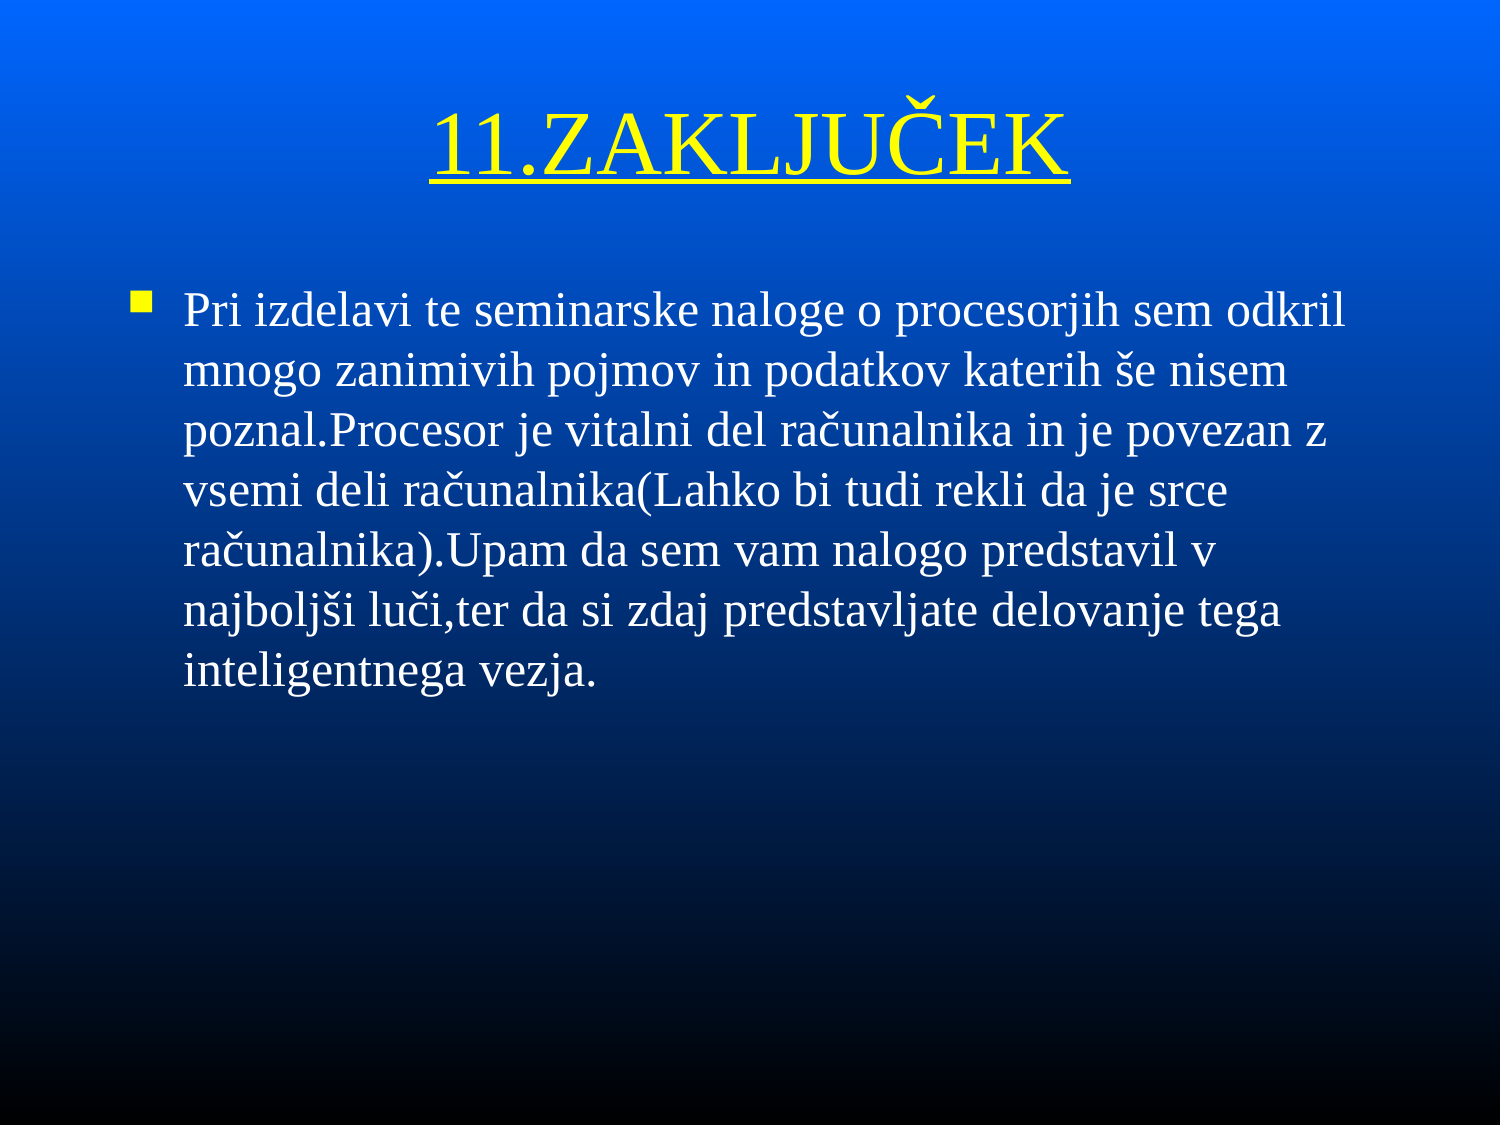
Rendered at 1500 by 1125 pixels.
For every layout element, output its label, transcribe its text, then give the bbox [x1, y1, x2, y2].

title 11.ZAKLJUČEK [112, 35, 1388, 239]
list Pri izdelavi te seminarske naloge o procesorjih sem odkril mnogo zanimivih pojmov in podatkov katerih še nisem poznal.Procesor je vitalni del računalnika in je povezan z vsemi deli računalnika(Lahko bi tudi rekli da je srce računalnika).Upam da sem vam nalogo predstavil v najboljši luči,ter da si zdaj predstavljate delovanje tega inteligentnega vezja. [112, 269, 1388, 923]
